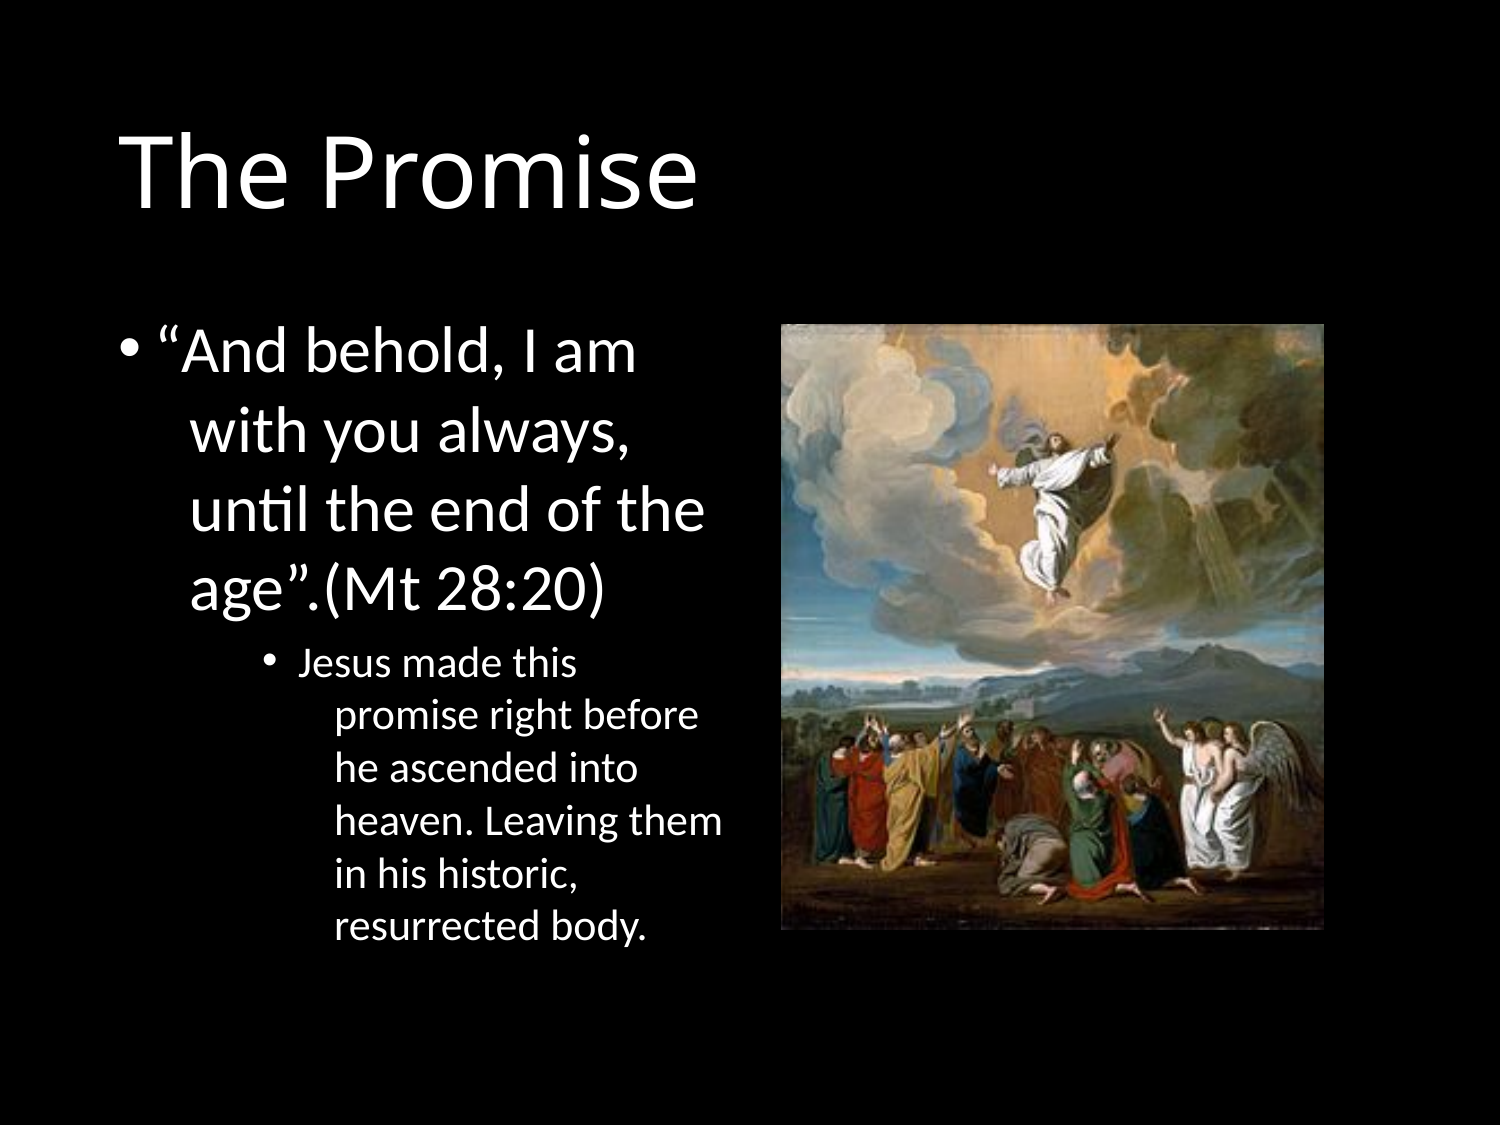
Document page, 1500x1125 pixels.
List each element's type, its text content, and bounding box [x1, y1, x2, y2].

title The Promise [103, 59, 1397, 278]
picture [781, 324, 1324, 931]
list “And behold, I am with you always, until the end of the age”.(Mt 28:20)‏ Jesus made this promise right before he ascended into heaven. Leaving them in his historic, resurrected body. [103, 299, 741, 1014]
